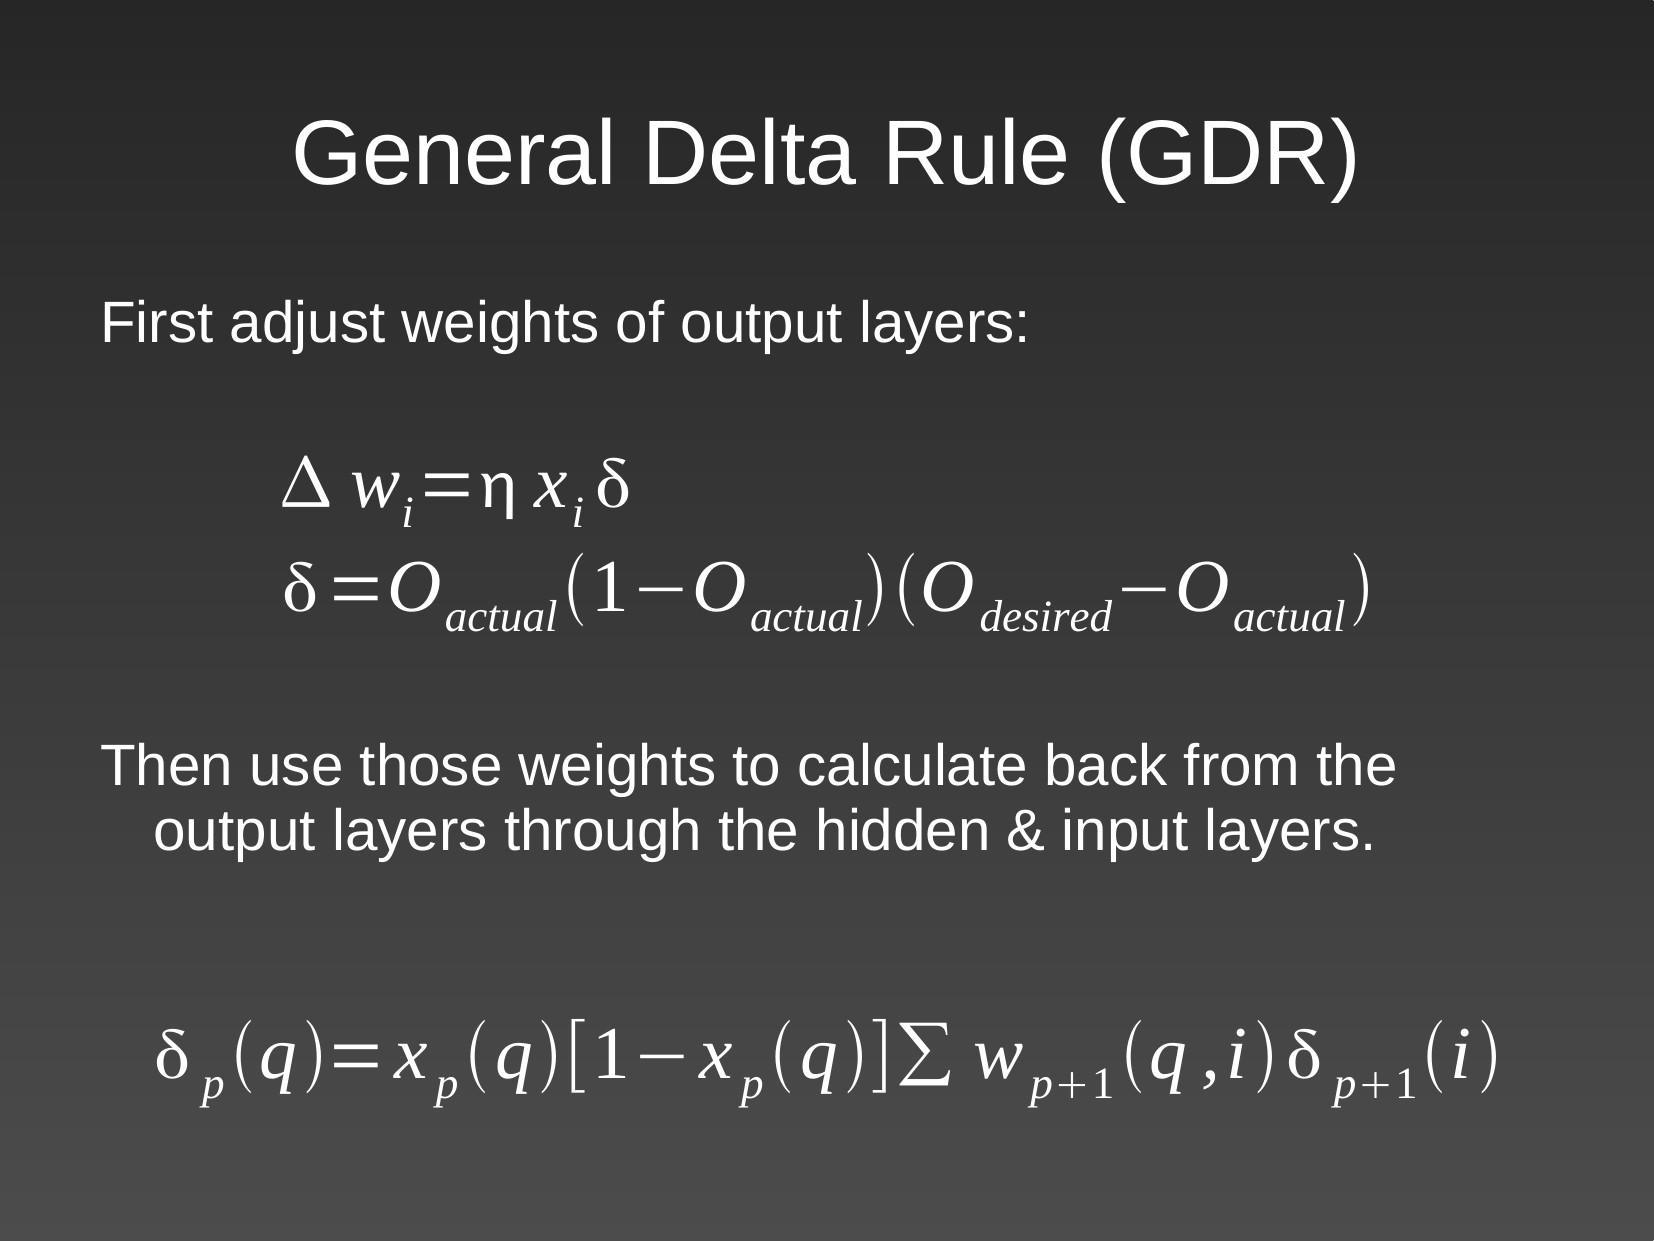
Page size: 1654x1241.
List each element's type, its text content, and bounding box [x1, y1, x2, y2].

title General Delta Rule (GDR) [82, 49, 1571, 257]
chart [274, 438, 1379, 644]
list Then use those weights to calculate back from the output layers through the hidden & input layers. [82, 733, 1571, 879]
list First adjust weights of output layers: [82, 290, 1571, 363]
chart [146, 1009, 1507, 1111]
